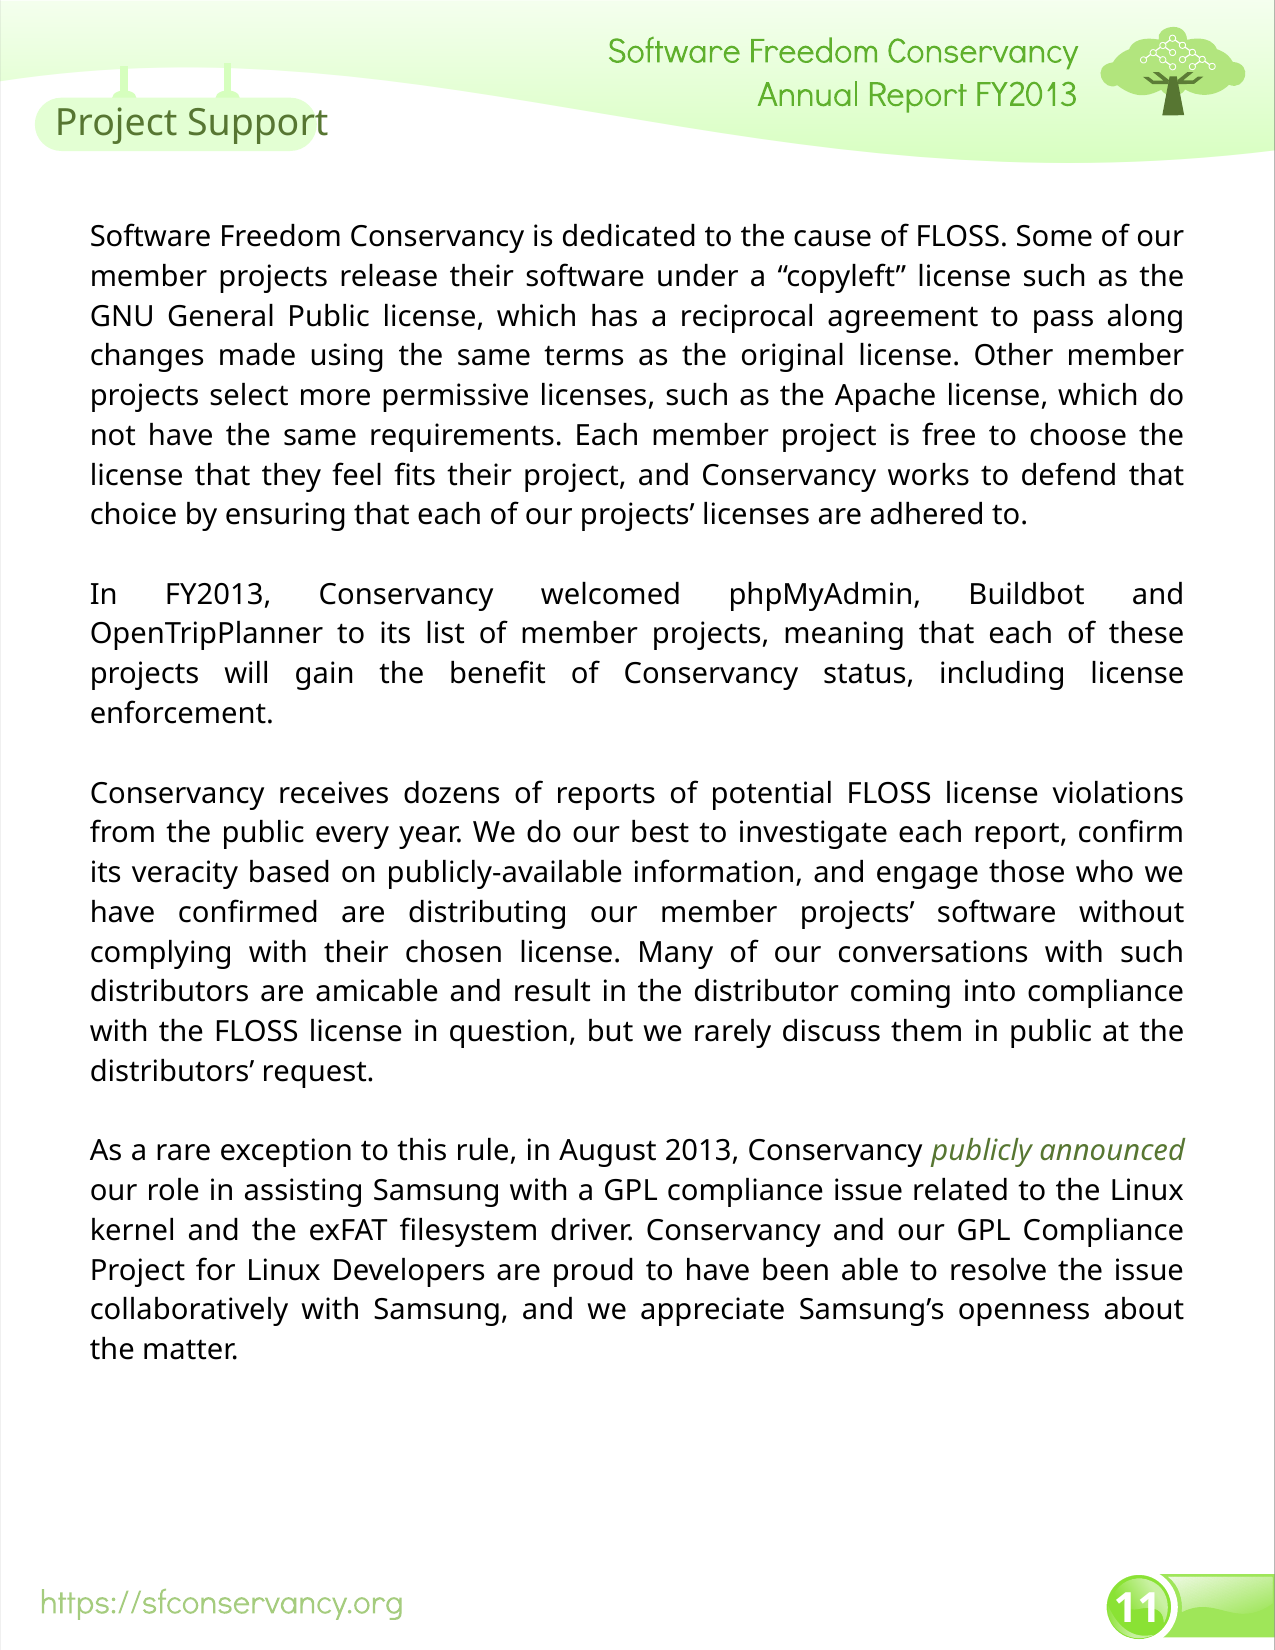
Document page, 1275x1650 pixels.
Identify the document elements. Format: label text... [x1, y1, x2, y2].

text_box Project Support [40, 87, 319, 153]
text_box Software Freedom Conservancy is dedicated to the cause of FLOSS. Some of our member projects release their software under a “copyleft” license such as the GNU General Public license, which has a reciprocal agreement to pass along changes made using the same terms as the original license. Other member projects select more permissive licenses, such as the Apache license, which do not have the same requirements. Each member project is free to choose the license that they feel fits their project, and Conservancy works to defend that choice by ensuring that each of our projects’ licenses are adhered to. In FY2013, Conservancy welcomed phpMyAdmin, Buildbot and OpenTripPlanner to its list of member projects, meaning that each of these projects will gain the benefit of Conservancy status, including license enforcement. Conservancy receives dozens of reports of potential FLOSS license violations from the public every year. We do our best to investigate each report, confirm its veracity based on publicly-available information, and engage those who we have confirmed are distributing our member projects’ software without complying with their chosen license. Many of our conversations with such distributors are amicable and result in the distributor coming into compliance with the FLOSS license in question, but we rarely discuss them in public at the distributors’ request. As a rare exception to this rule, in August 2013, Conservancy publicly announced our role in assisting Samsung with a GPL compliance issue related to the Linux kernel and the exFAT filesystem driver. Conservancy and our GPL Compliance Project for Linux Developers are proud to have been able to resolve the issue collaboratively with Samsung, and we appreciate Samsung’s openness about the matter. [75, 207, 1201, 1218]
